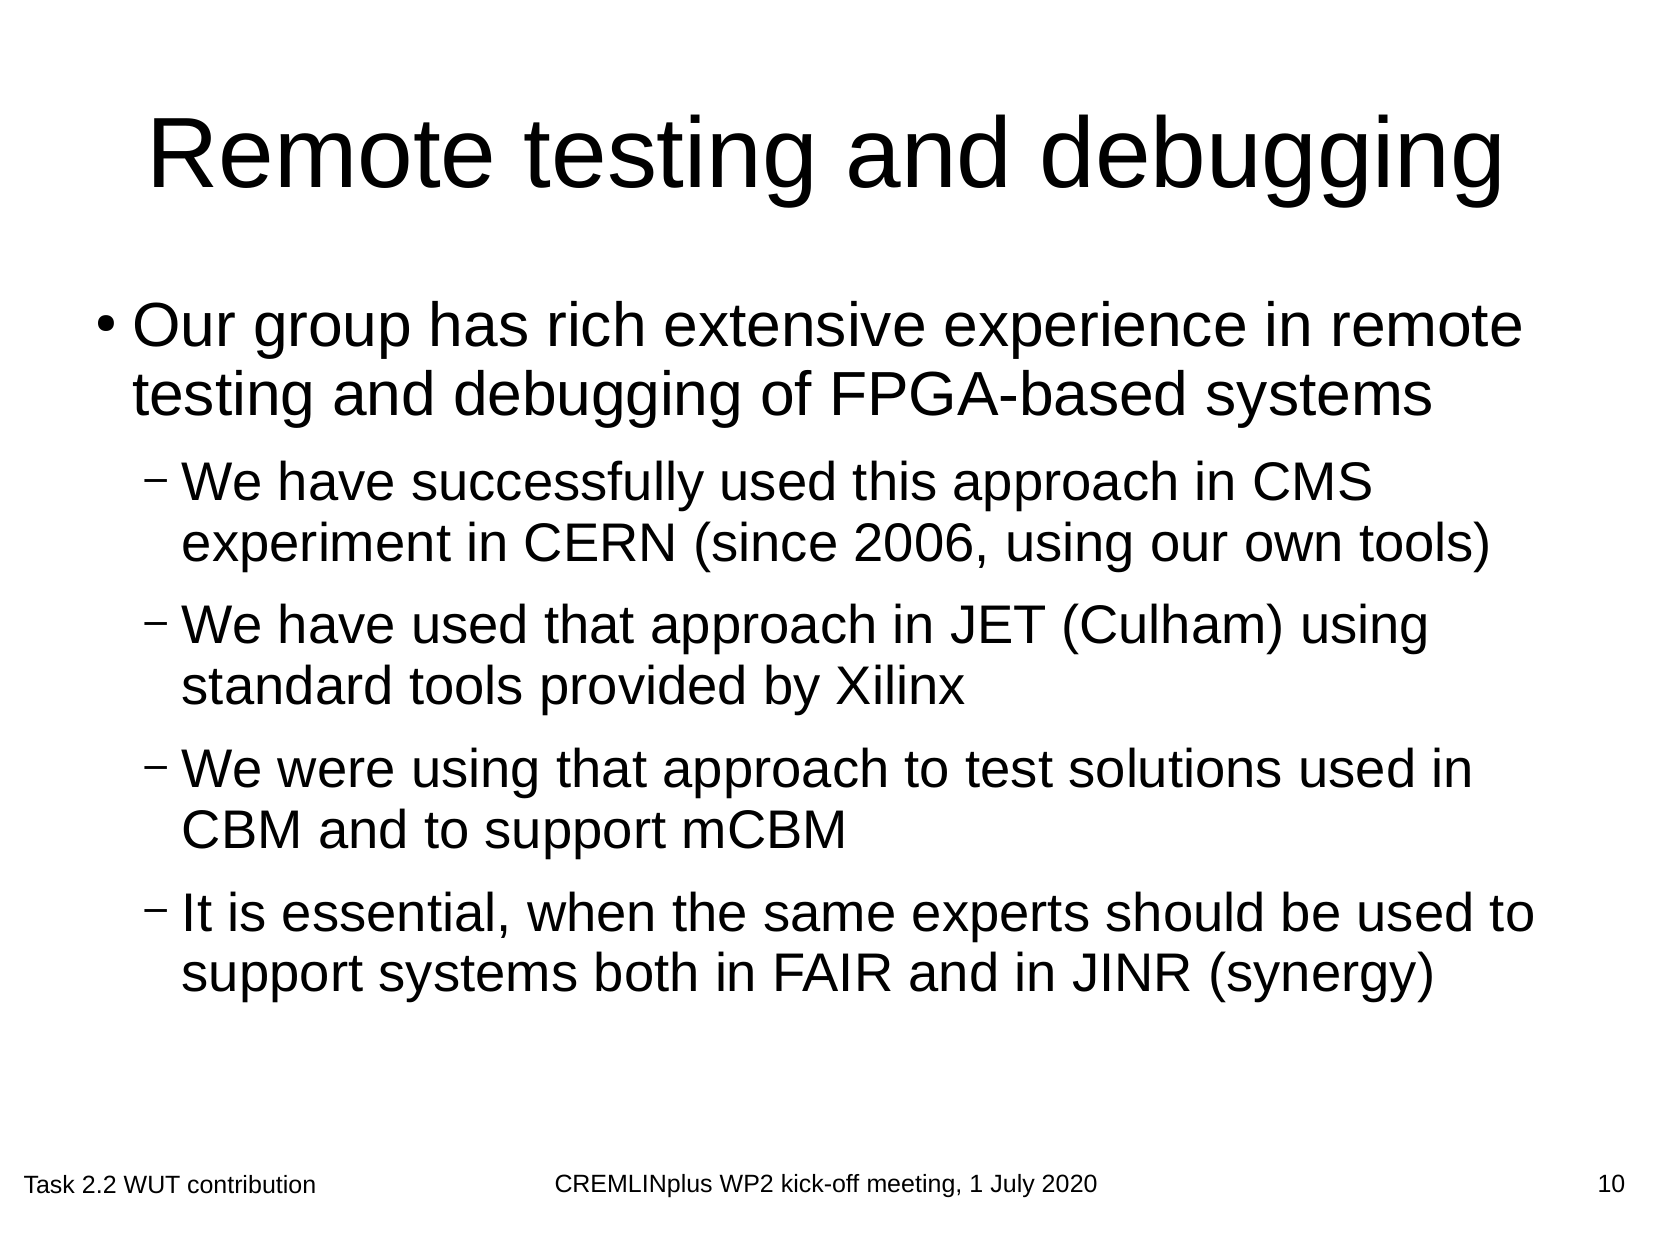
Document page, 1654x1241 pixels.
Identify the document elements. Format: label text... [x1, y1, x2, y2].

list Our group has rich extensive experience in remote testing and debugging of FPGA-based systems We have successfully used this approach in CMS experiment in CERN (since 2006, using our own tools) We have used that approach in JET (Culham) using standard tools provided by Xilinx We were using that approach to test solutions used in CBM and to support mCBM It is essential, when the same experts should be used to support systems both in FAIR and in JINR (synergy) [82, 290, 1571, 1010]
title Remote testing and debugging [82, 49, 1571, 257]
